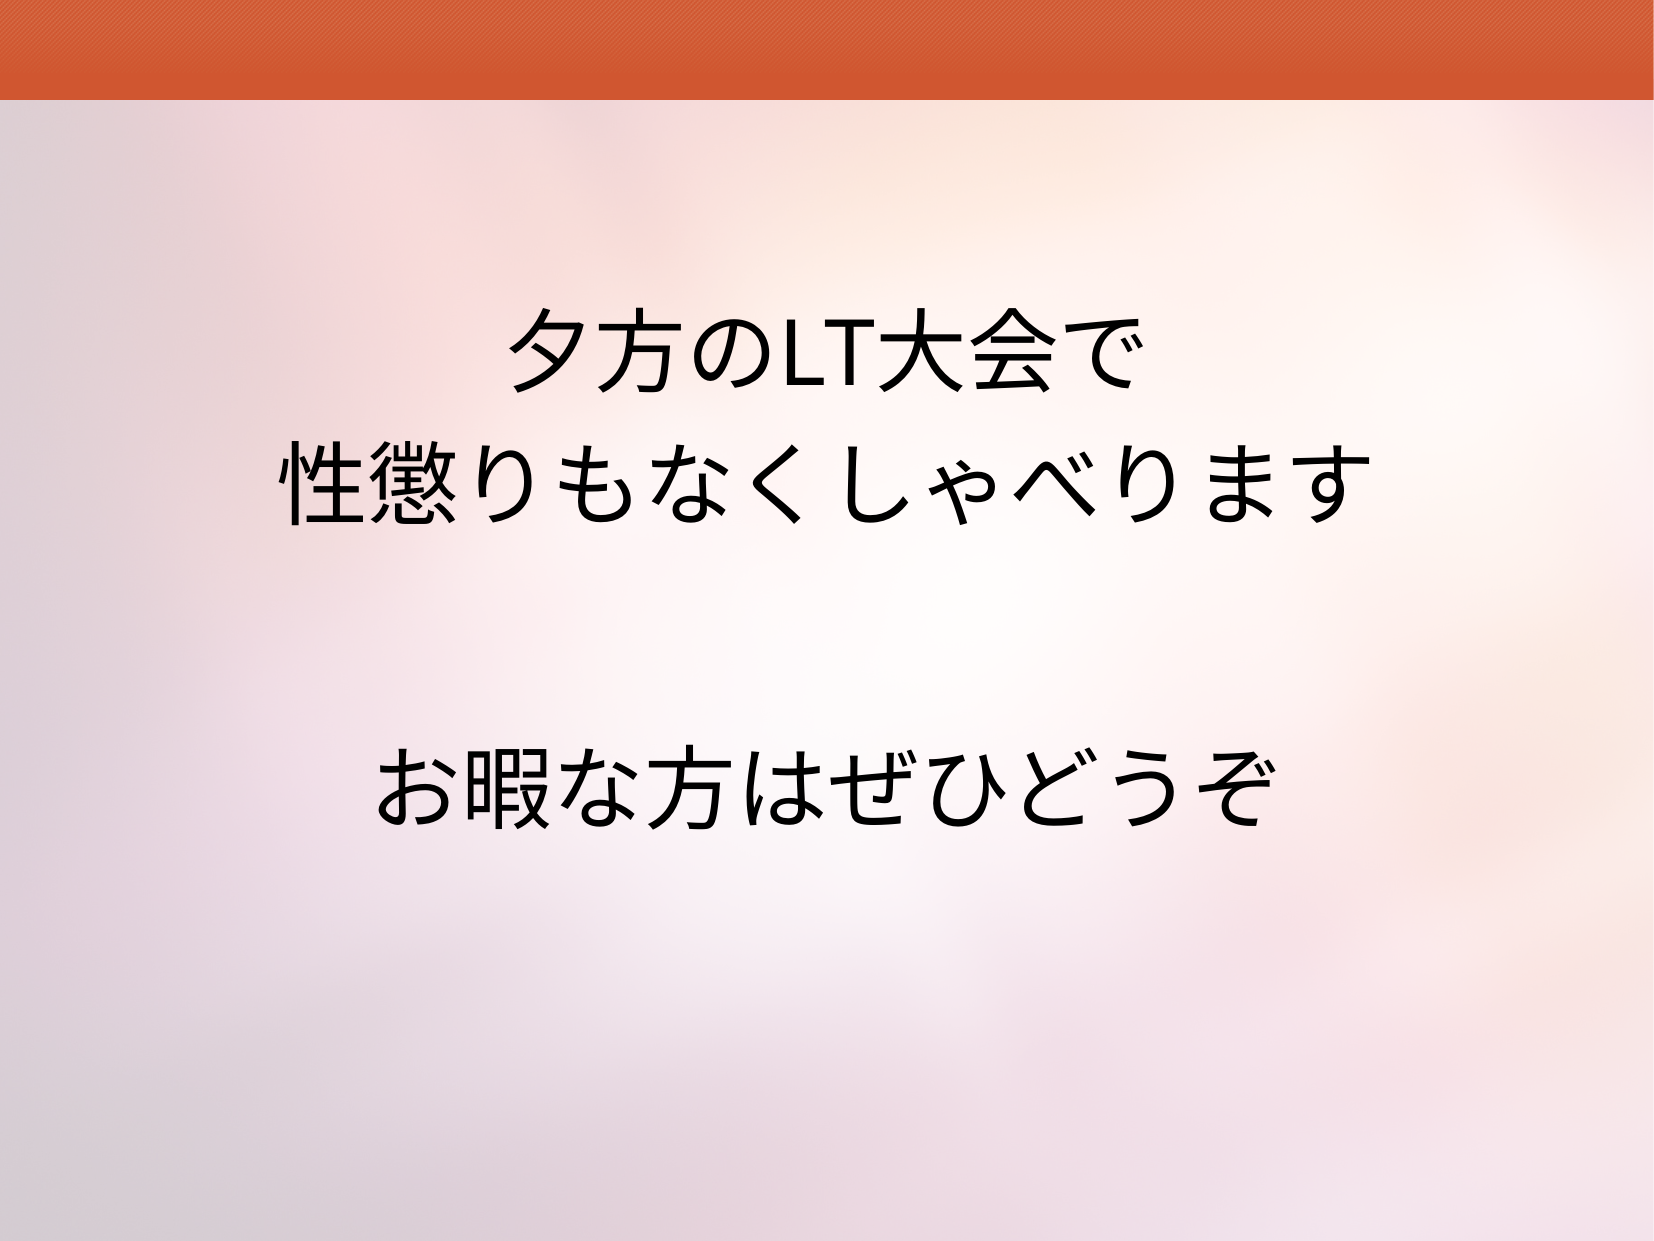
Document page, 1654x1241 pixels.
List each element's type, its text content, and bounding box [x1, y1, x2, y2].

subtitle 夕方のLT大会で 性懲りもなくしゃべります お暇な方はぜひどうぞ [82, 118, 1571, 1010]
picture [0, 0, 1654, 1241]
